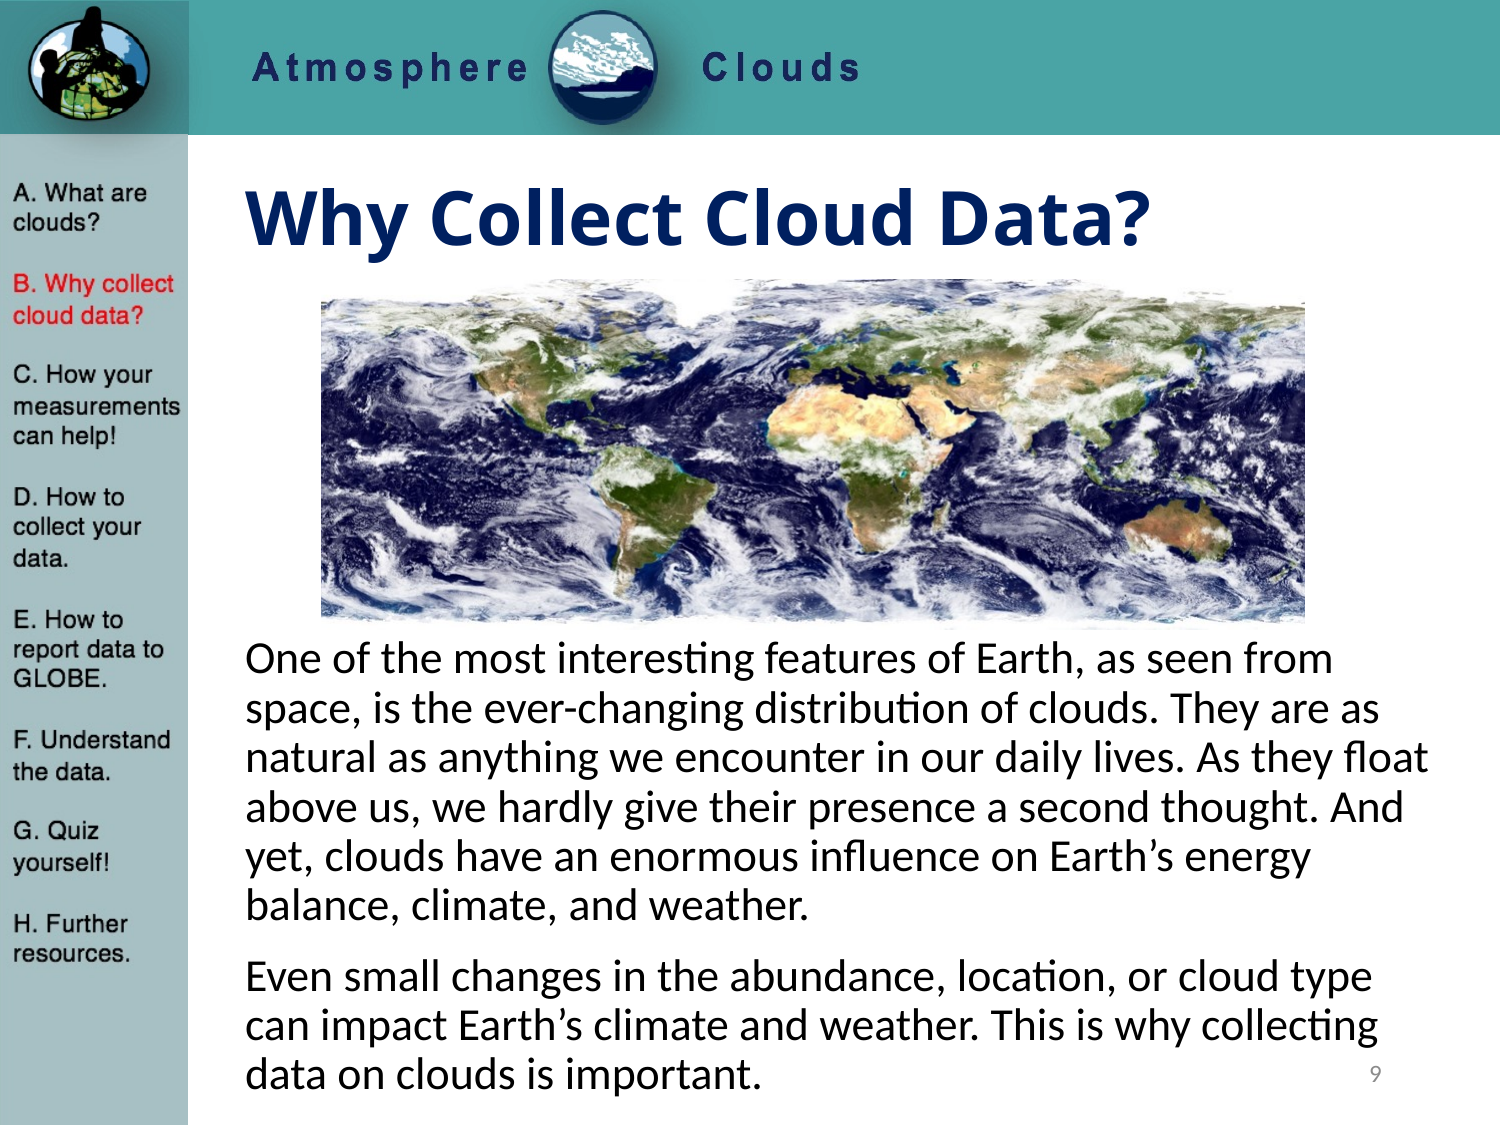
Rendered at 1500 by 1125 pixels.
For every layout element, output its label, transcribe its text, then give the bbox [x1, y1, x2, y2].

picture [321, 279, 1305, 630]
list One of the most interesting features of Earth, as seen from space, is the ever-changing distribution of clouds. They are as natural as anything we encounter in our daily lives. As they float above us, we hardly give their presence a second thought. And yet, clouds have an enormous influence on Earth’s energy balance, climate, and weather. Even small changes in the abundance, location, or cloud type can impact Earth’s climate and weather. This is why collecting data on clouds is important. [230, 626, 1460, 1125]
picture [0, 0, 1500, 1125]
title Why Collect Cloud Data? [230, 112, 1397, 330]
